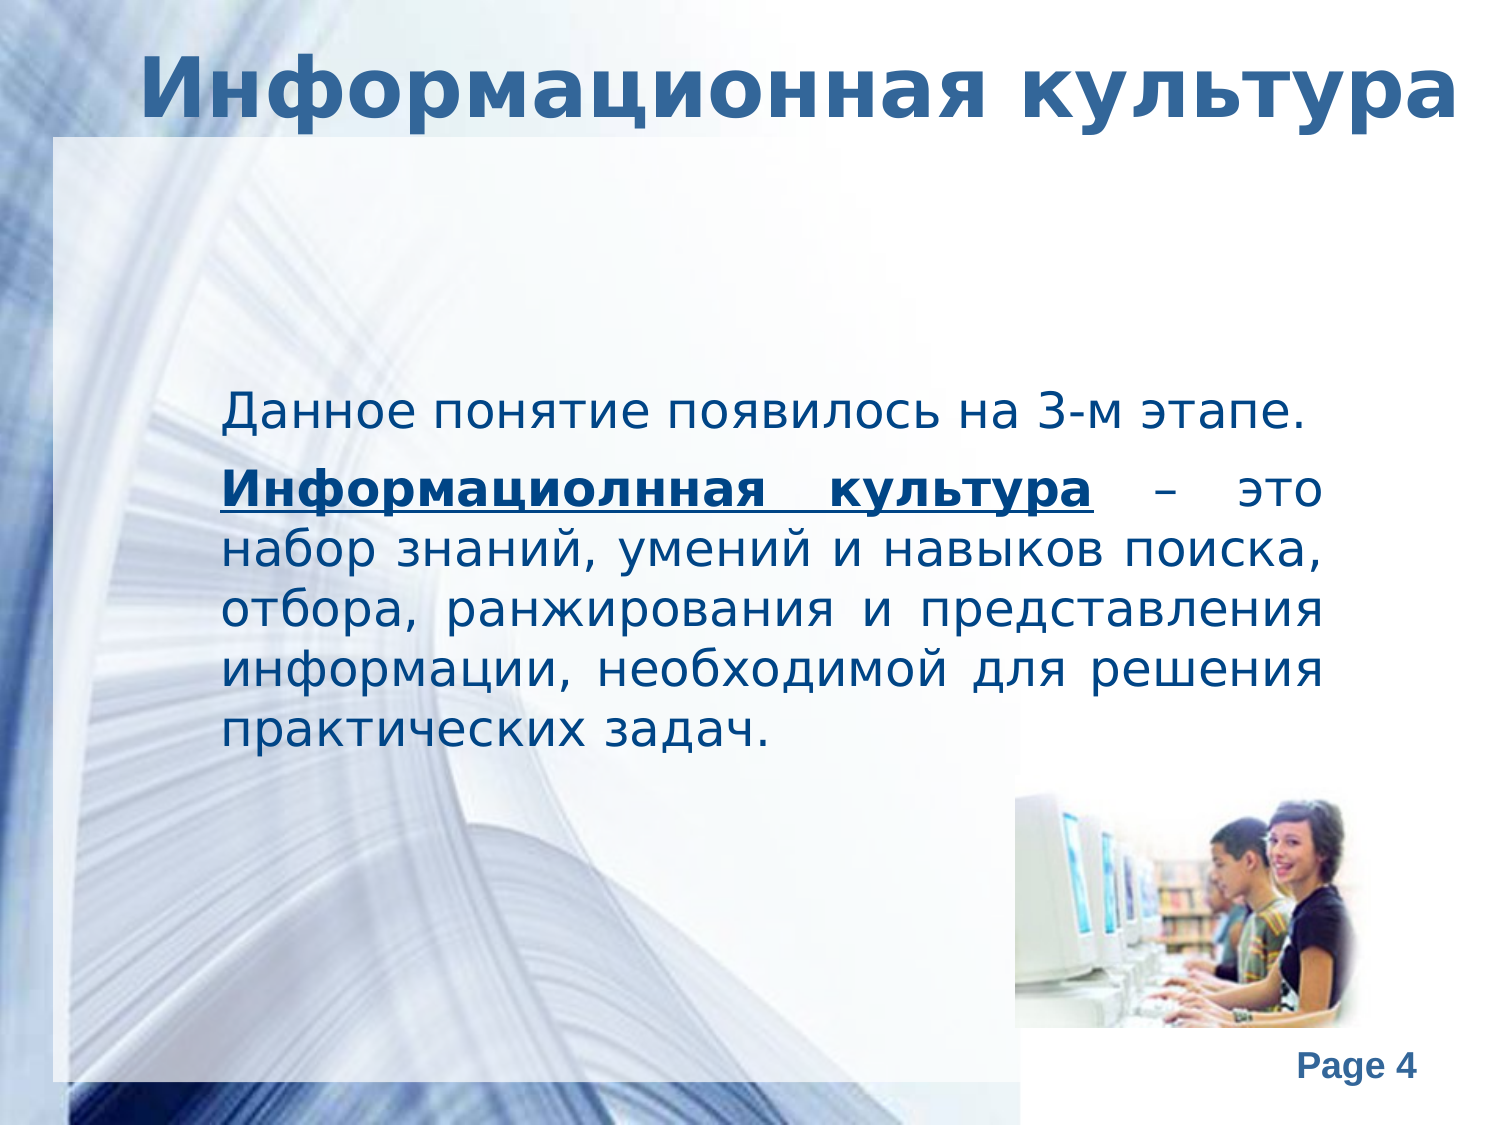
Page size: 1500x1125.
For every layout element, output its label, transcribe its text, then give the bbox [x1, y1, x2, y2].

text_box Информационная культура [122, 26, 1477, 142]
picture [0, 0, 1500, 1125]
text_box Данное понятие появилось на 3-м этапе. Информациолнная культура – это набор знаний, умений и навыков поиска, отбора, ранжирования и представления информации, необходимой для решения практических задач. [205, 371, 1340, 778]
